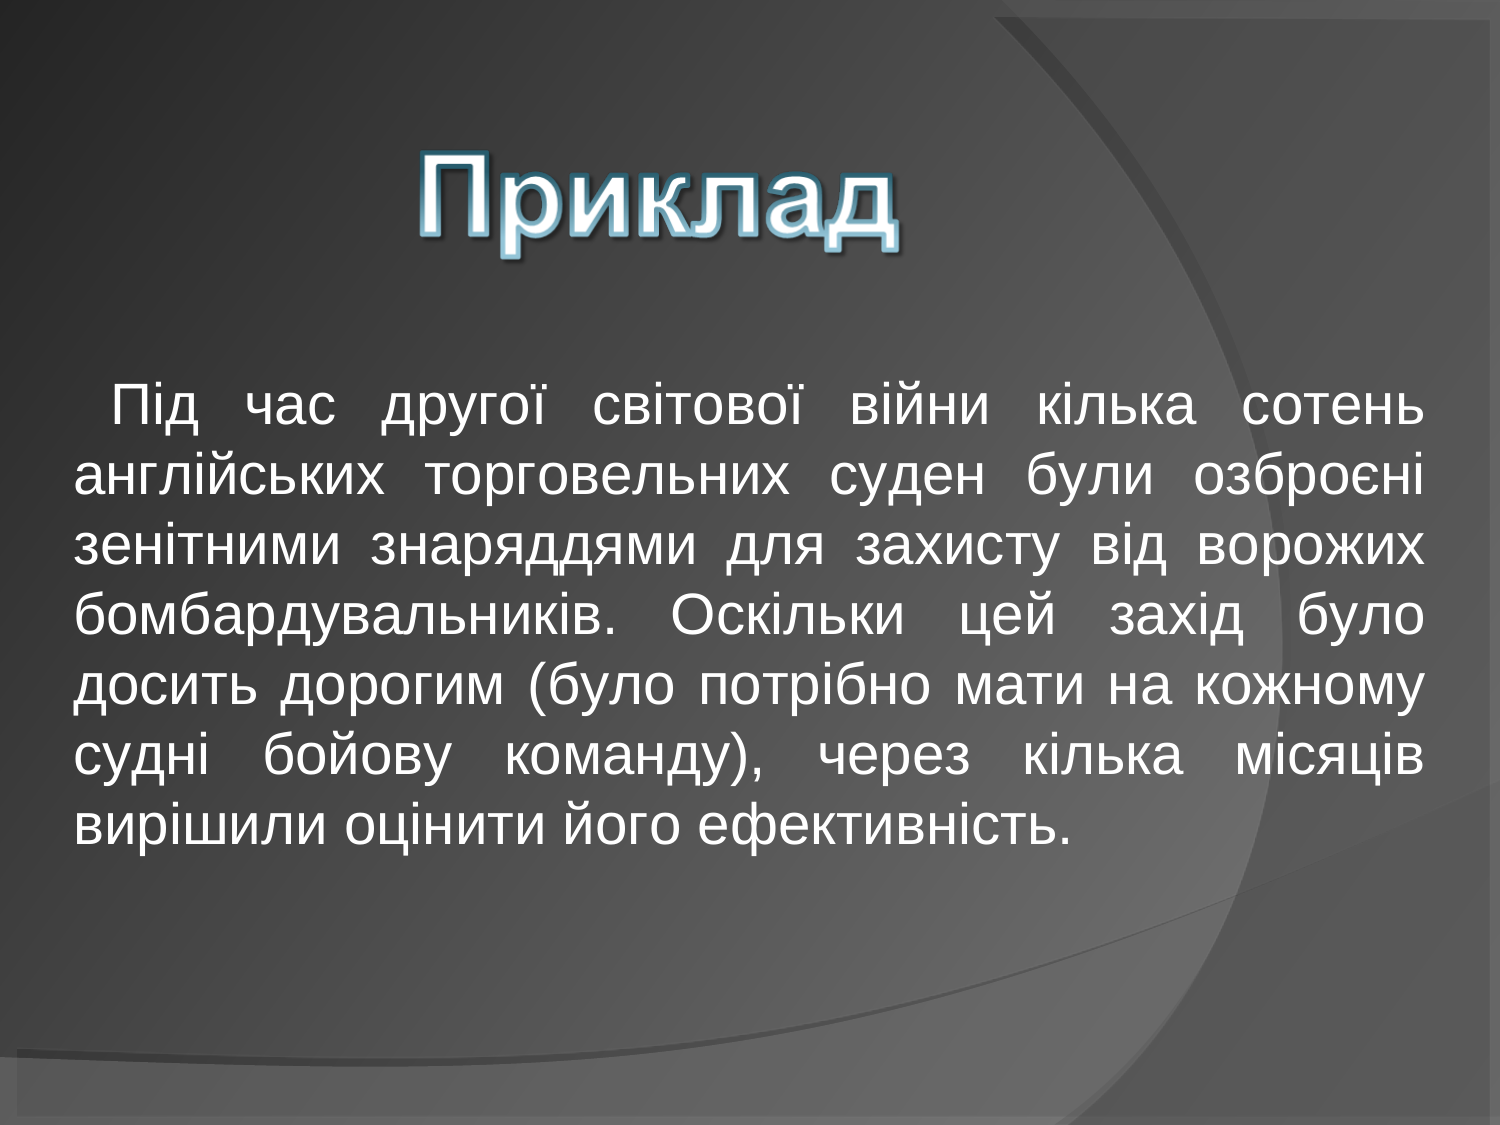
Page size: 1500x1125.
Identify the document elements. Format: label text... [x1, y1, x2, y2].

text_box Під час другої світової війни кілька сотень англійських торговельних суден були озброєні зенітними знаряддями для захисту від ворожих бомбардувальників. Оскільки цей захід було досить дорогим (було потрібно мати на кожному судні бойову команду), через кілька місяців вирішили оцінити його ефективність. [58, 358, 1442, 864]
picture [343, 86, 977, 271]
